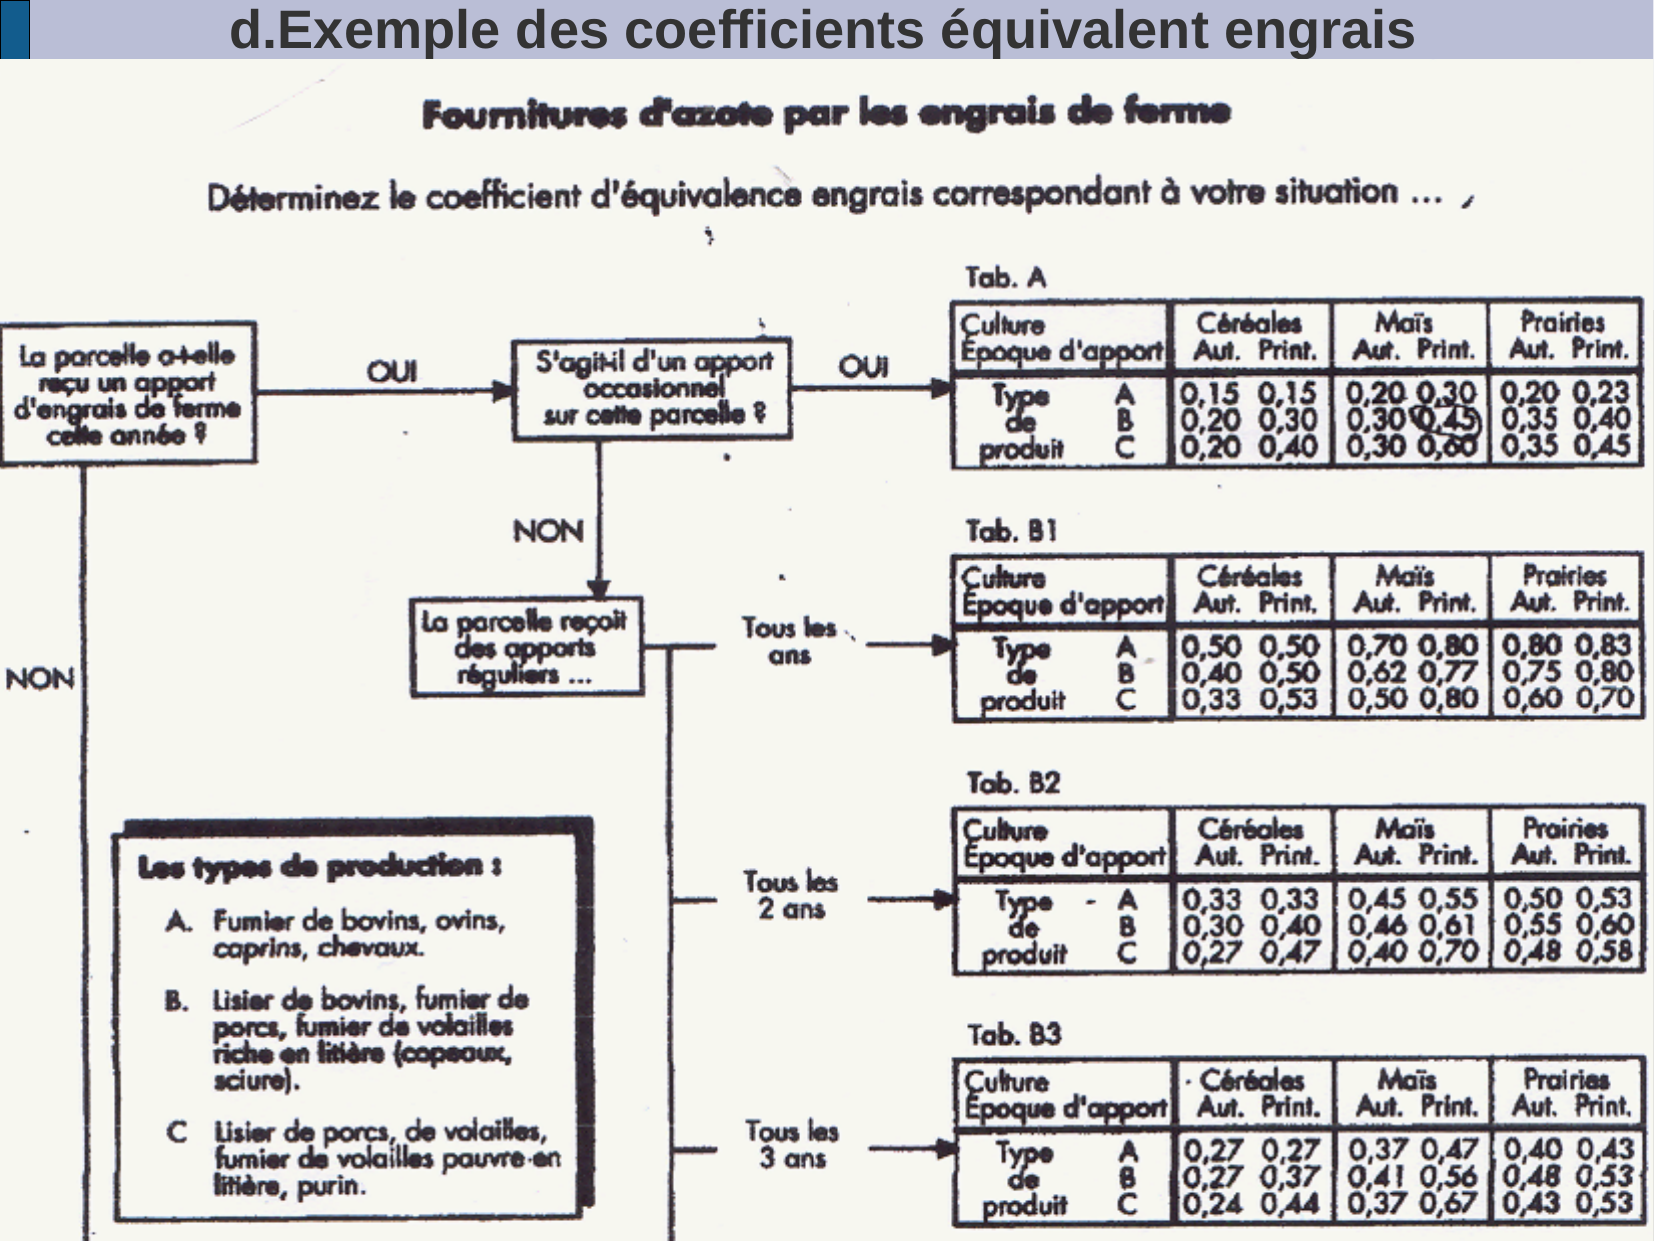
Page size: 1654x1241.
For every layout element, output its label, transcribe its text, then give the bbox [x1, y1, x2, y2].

picture [0, 59, 1654, 1241]
title d.Exemple des coefficients équivalent engrais [118, 0, 1531, 59]
